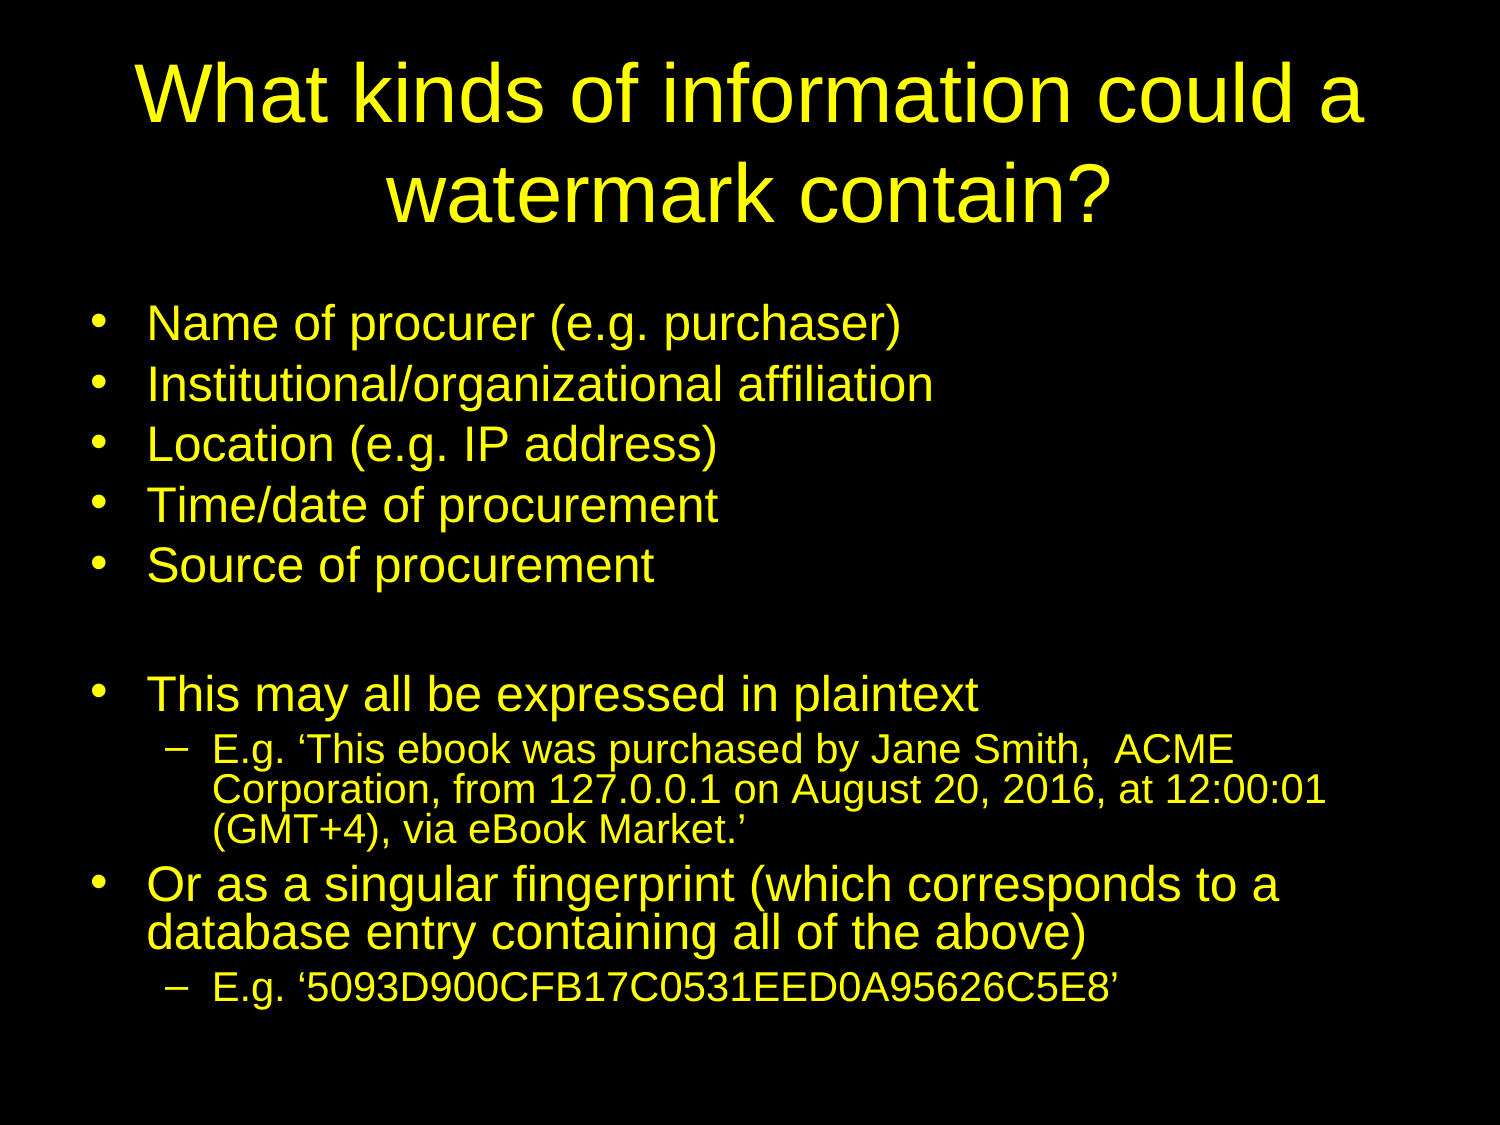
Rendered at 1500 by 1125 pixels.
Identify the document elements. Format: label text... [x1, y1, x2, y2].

list Name of procurer (e.g. purchaser) Institutional/organizational affiliation Location (e.g. IP address) Time/date of procurement Source of procurement This may all be expressed in plaintext E.g. ‘This ebook was purchased by Jane Smith, ACME Corporation, from 127.0.0.1 on August 20, 2016, at 12:00:01 (GMT+4), via eBook Market.’ Or as a singular fingerprint (which corresponds to a database entry containing all of the above) E.g. ‘5093D900CFB17C0531EED0A95626C5E8’ [75, 295, 1426, 1038]
title What kinds of information could a watermark contain? [75, 31, 1426, 247]
